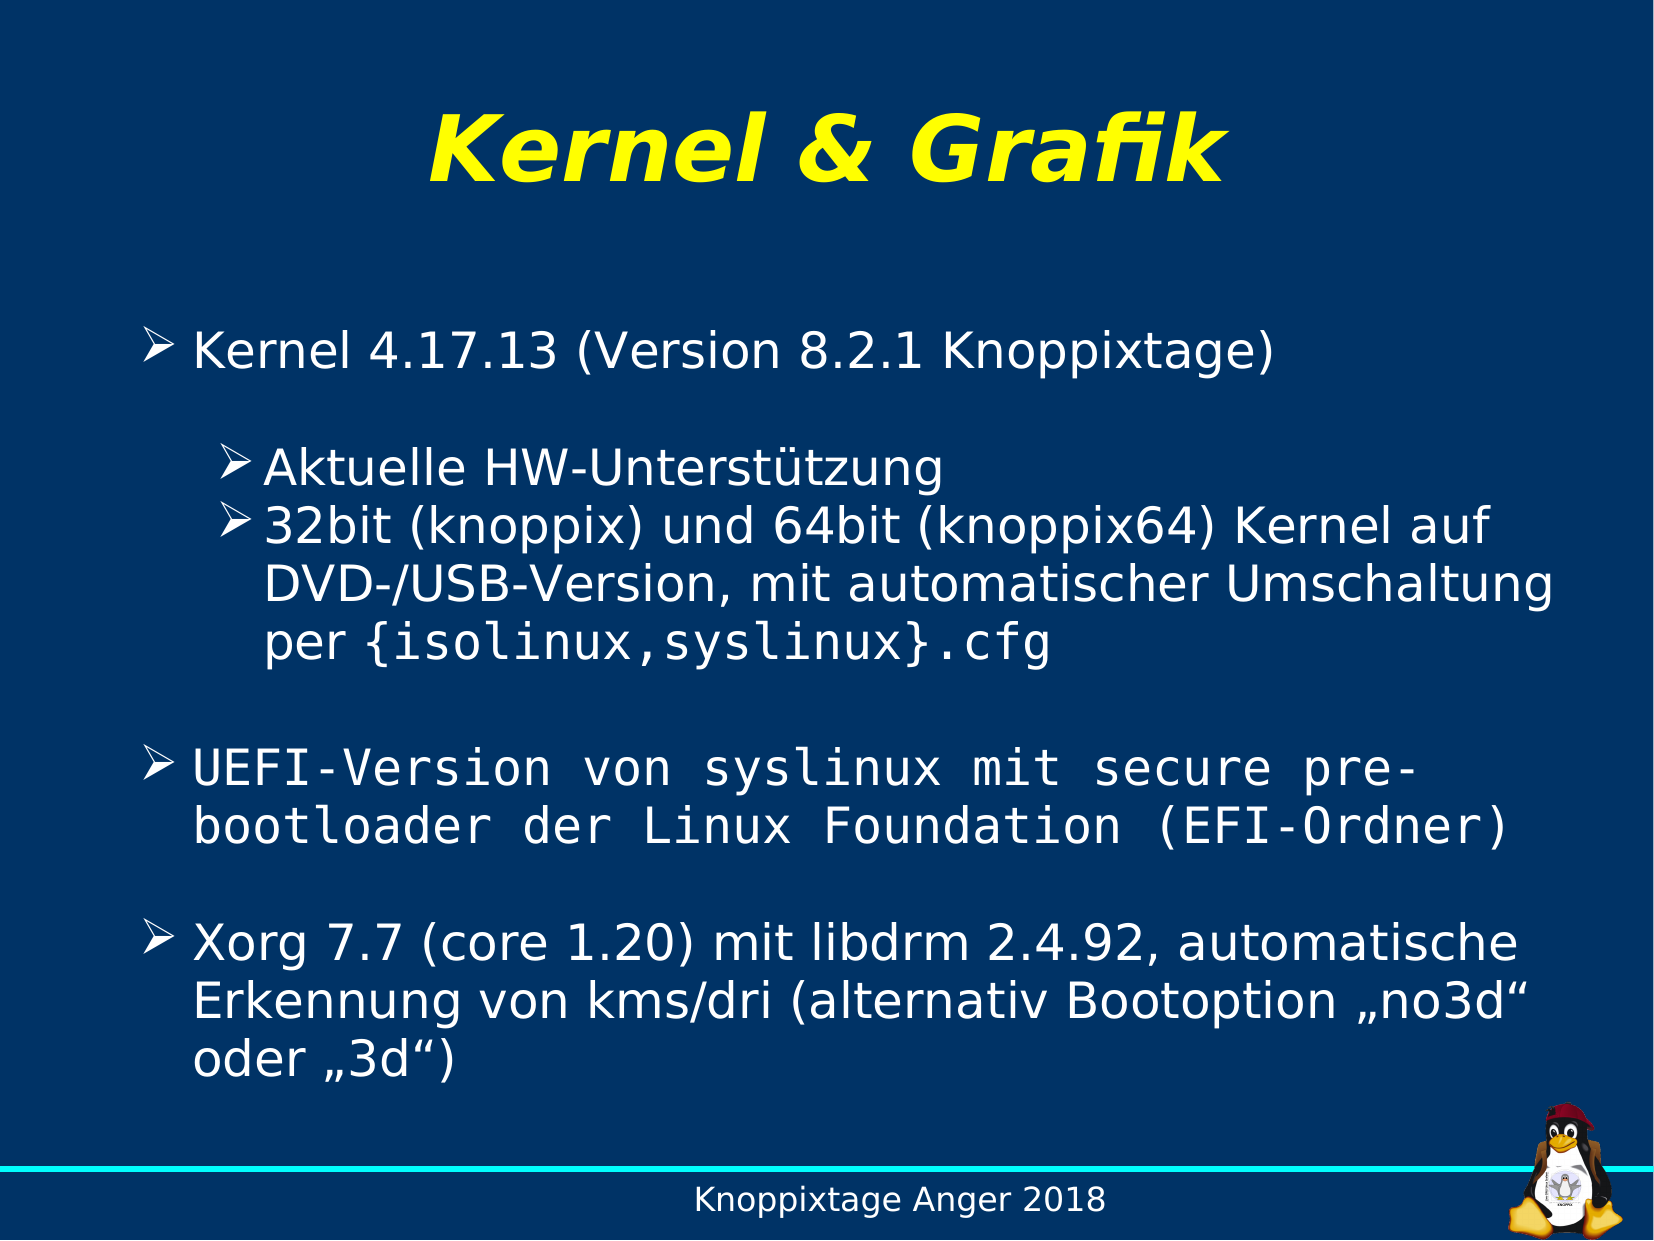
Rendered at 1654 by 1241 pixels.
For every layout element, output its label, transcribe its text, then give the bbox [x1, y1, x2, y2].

list Kernel 4.17.13 (Version 8.2.1 Knoppixtage) Aktuelle HW-Unterstützung 32bit (knoppix) und 64bit (knoppix64) Kernel auf DVD-/USB-Version, mit automatischer Umschaltung per {isolinux,syslinux}.cfg UEFI-Version von syslinux mit secure pre-bootloader der Linux Foundation (EFI-Ordner) Xorg 7.7 (core 1.20) mit libdrm 2.4.92, automatische Erkennung von kms/dri (alternativ Bootoption „no3d“ oder „3d“) [121, 322, 1561, 1137]
title Kernel & Grafik [121, 46, 1534, 254]
picture [1505, 1100, 1625, 1241]
